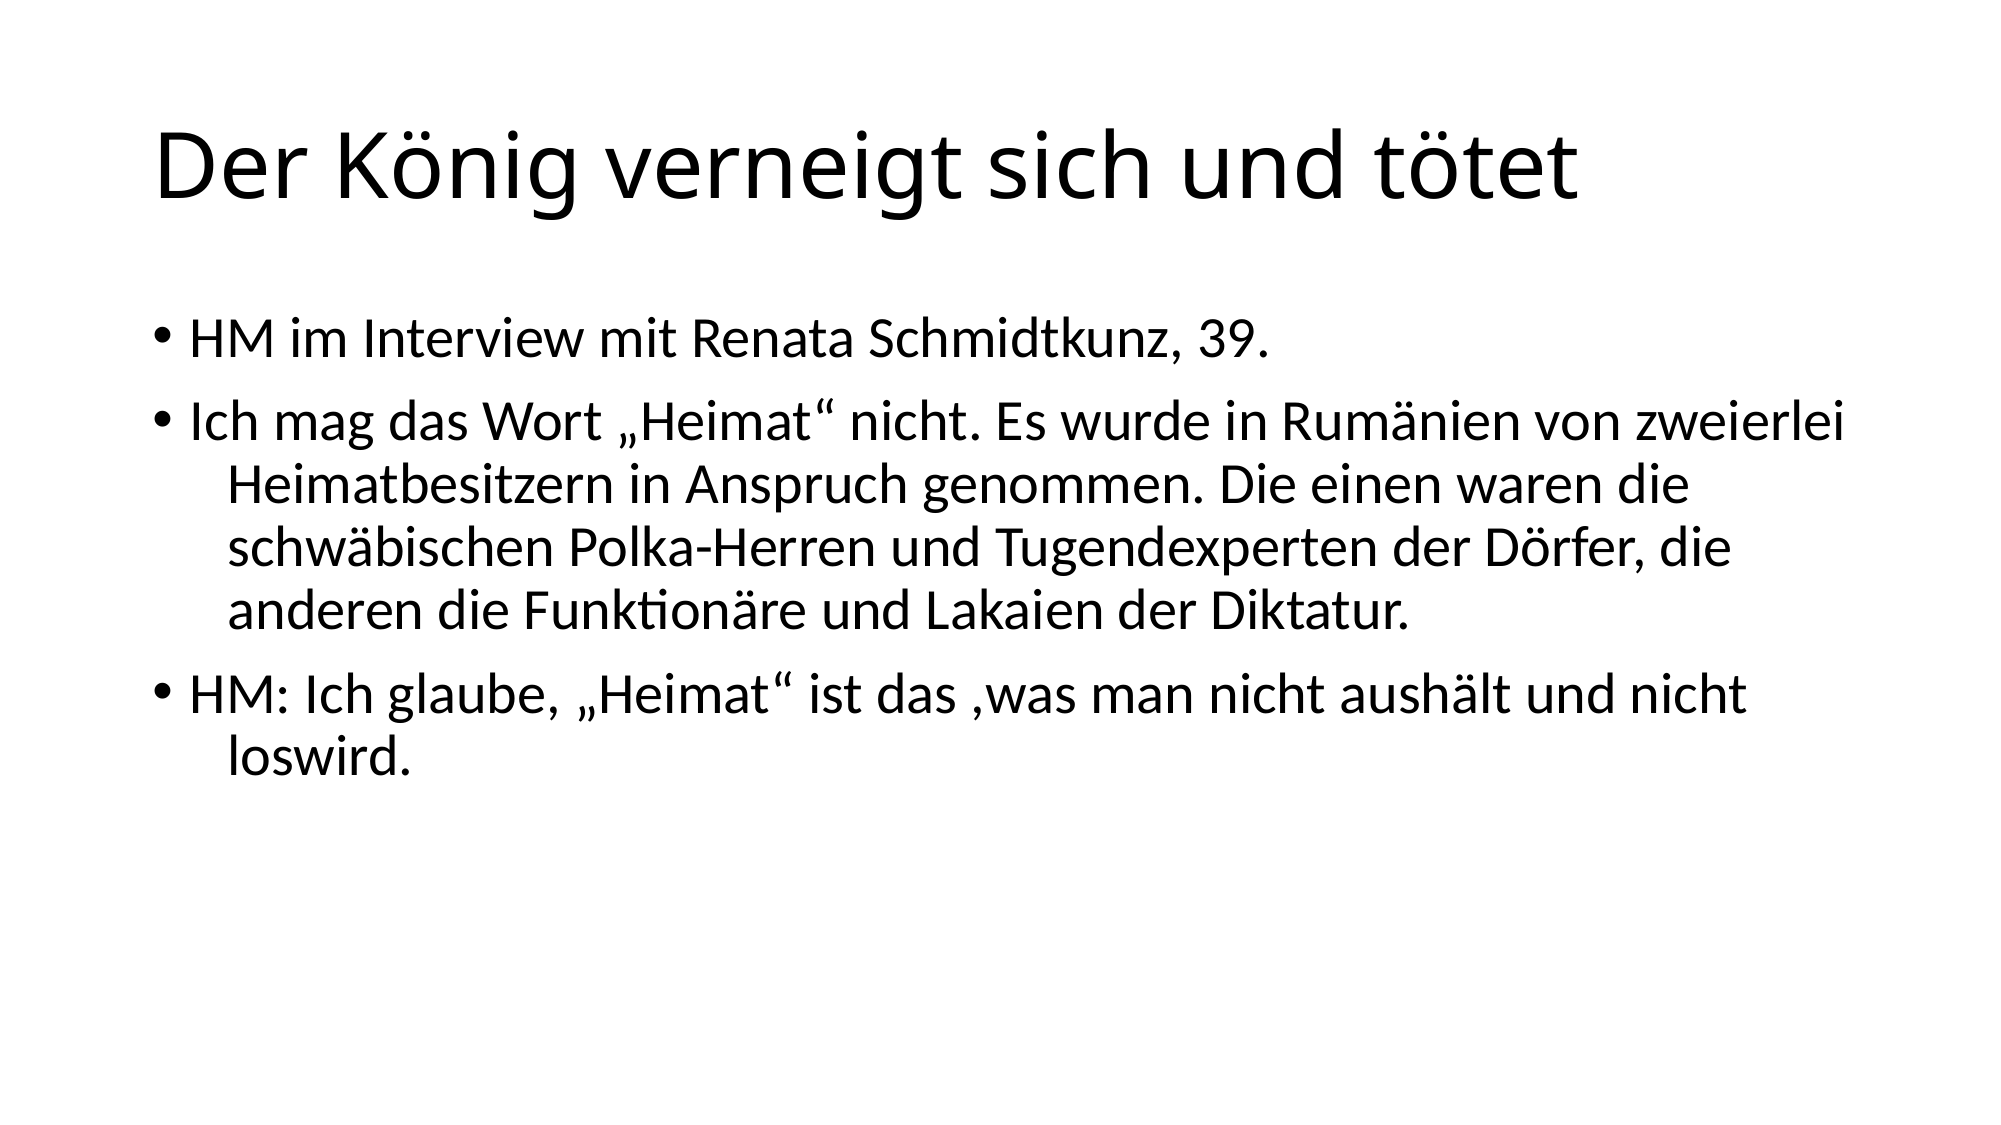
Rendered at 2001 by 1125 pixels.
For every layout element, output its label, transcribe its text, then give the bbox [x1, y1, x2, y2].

list HM im Interview mit Renata Schmidtkunz, 39. Ich mag das Wort „Heimat“ nicht. Es wurde in Rumänien von zweierlei Heimatbesitzern in Anspruch genommen. Die einen waren die schwäbischen Polka-Herren und Tugendexperten der Dörfer, die anderen die Funktionäre und Lakaien der Diktatur. HM: Ich glaube, „Heimat“ ist das ,was man nicht aushält und nicht loswird. [137, 299, 1863, 1014]
title Der König verneigt sich und tötet [137, 59, 1863, 278]
